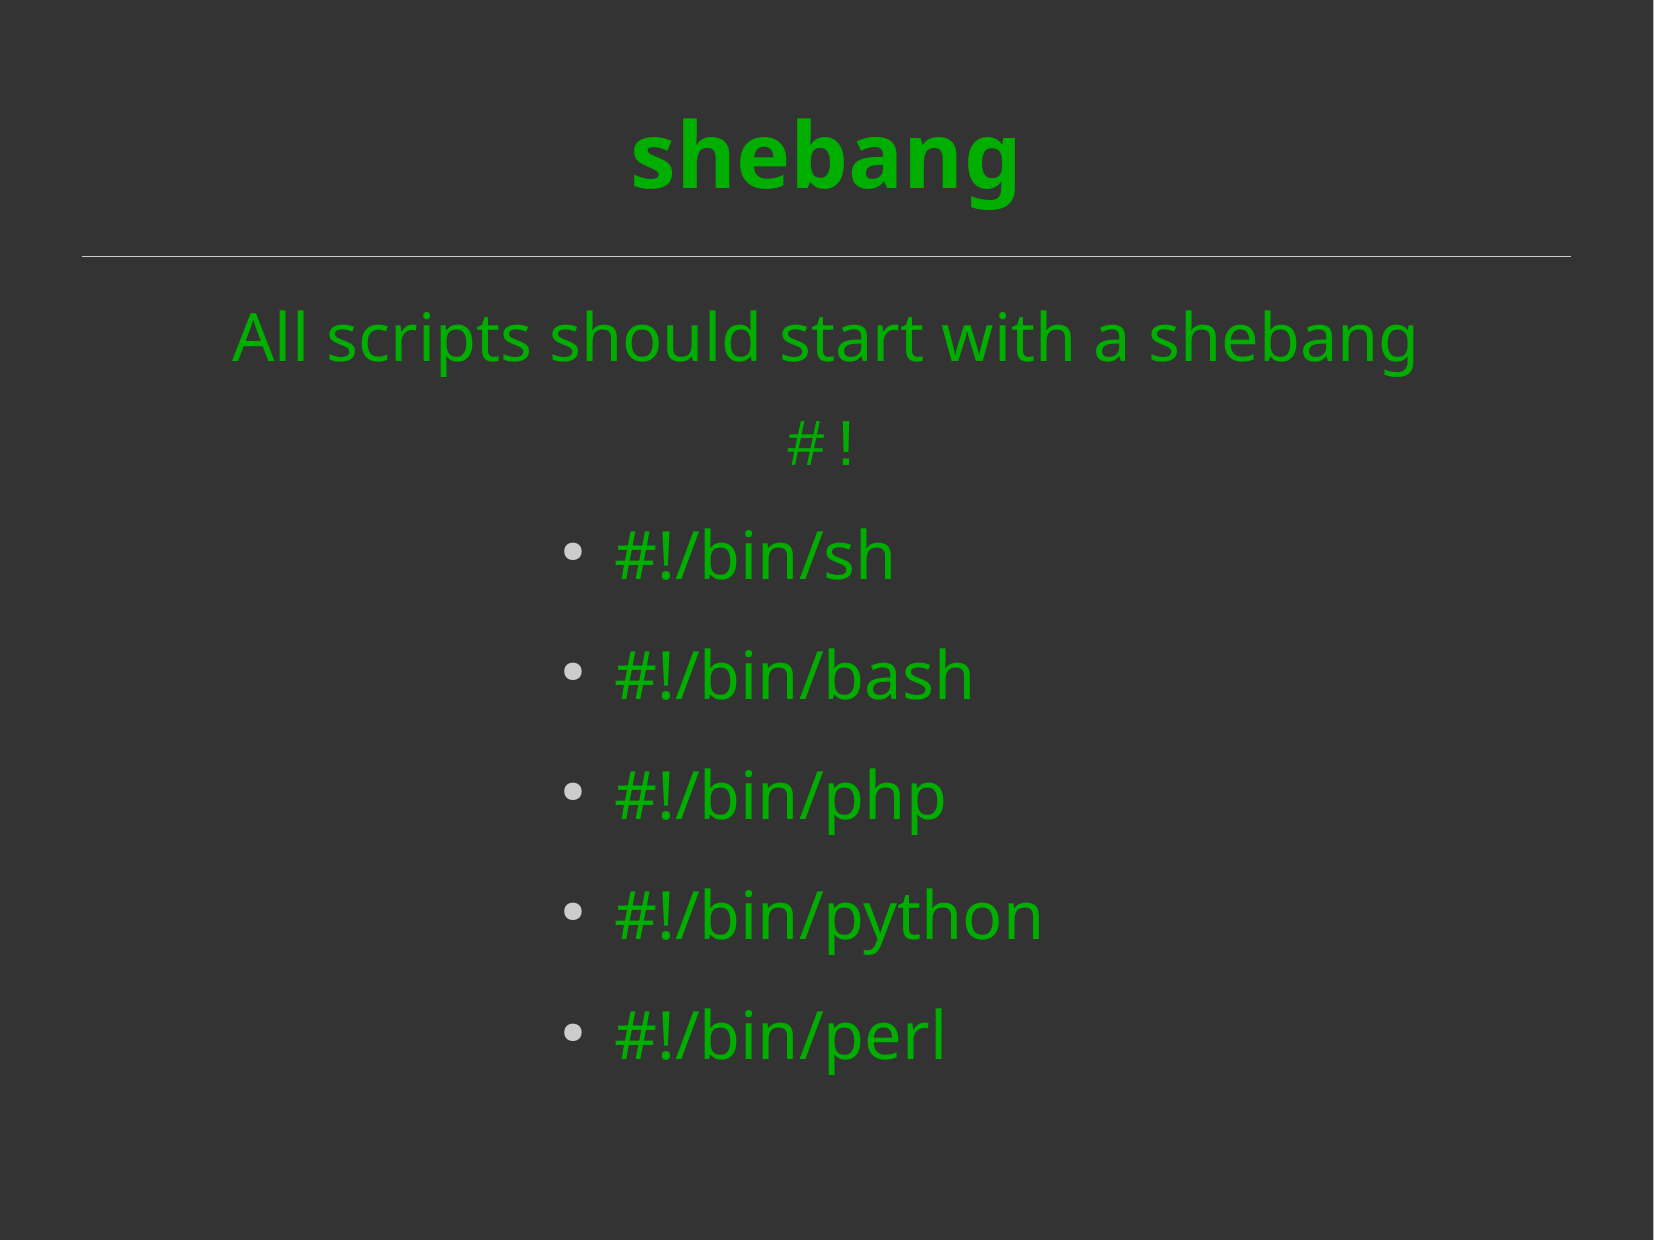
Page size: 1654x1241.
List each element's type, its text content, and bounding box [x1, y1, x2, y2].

title shebang [82, 49, 1571, 257]
list #!/bin/sh #!/bin/bash #!/bin/php #!/bin/python #!/bin/perl [543, 507, 1111, 1193]
list All scripts should start with a shebang #! [82, 290, 1571, 497]
